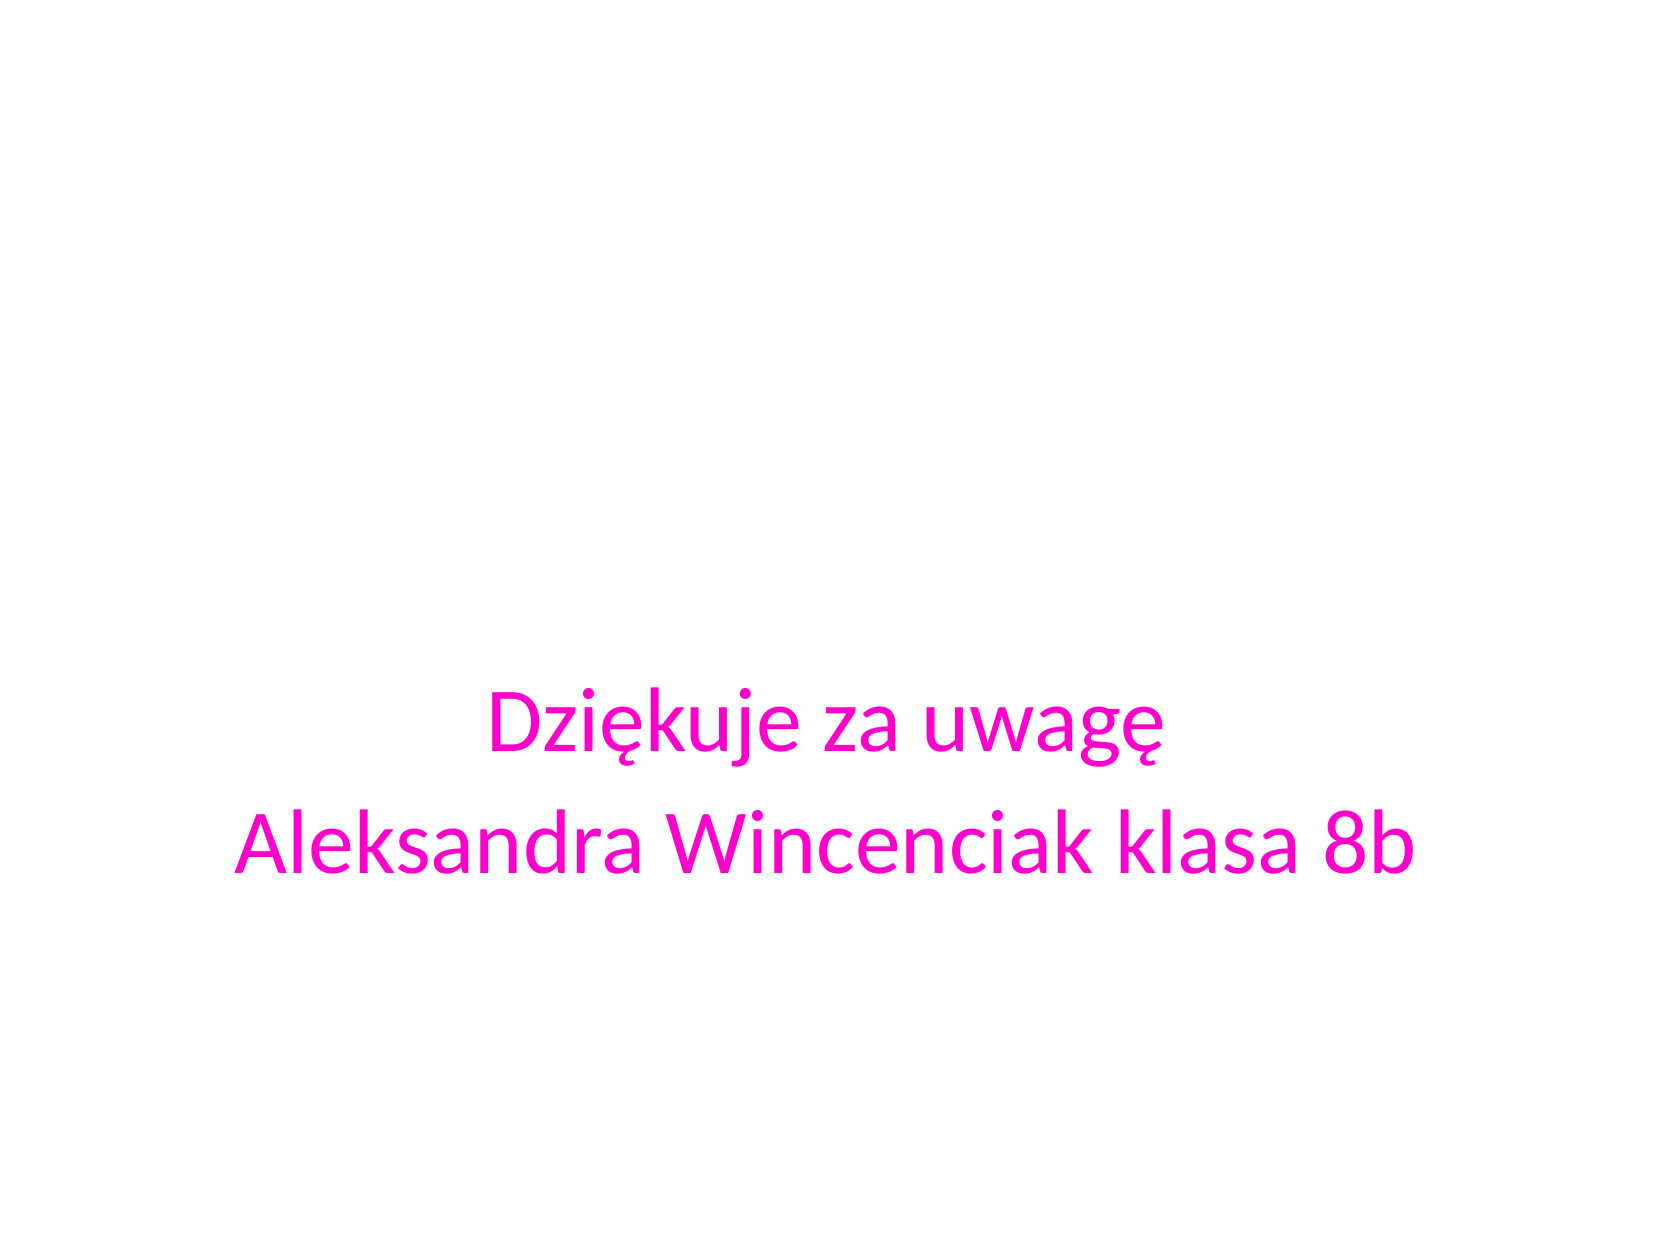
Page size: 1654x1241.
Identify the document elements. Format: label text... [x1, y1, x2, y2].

list Dziękuje za uwagę Aleksandra Wincenciak klasa 8b [165, 457, 1489, 1109]
